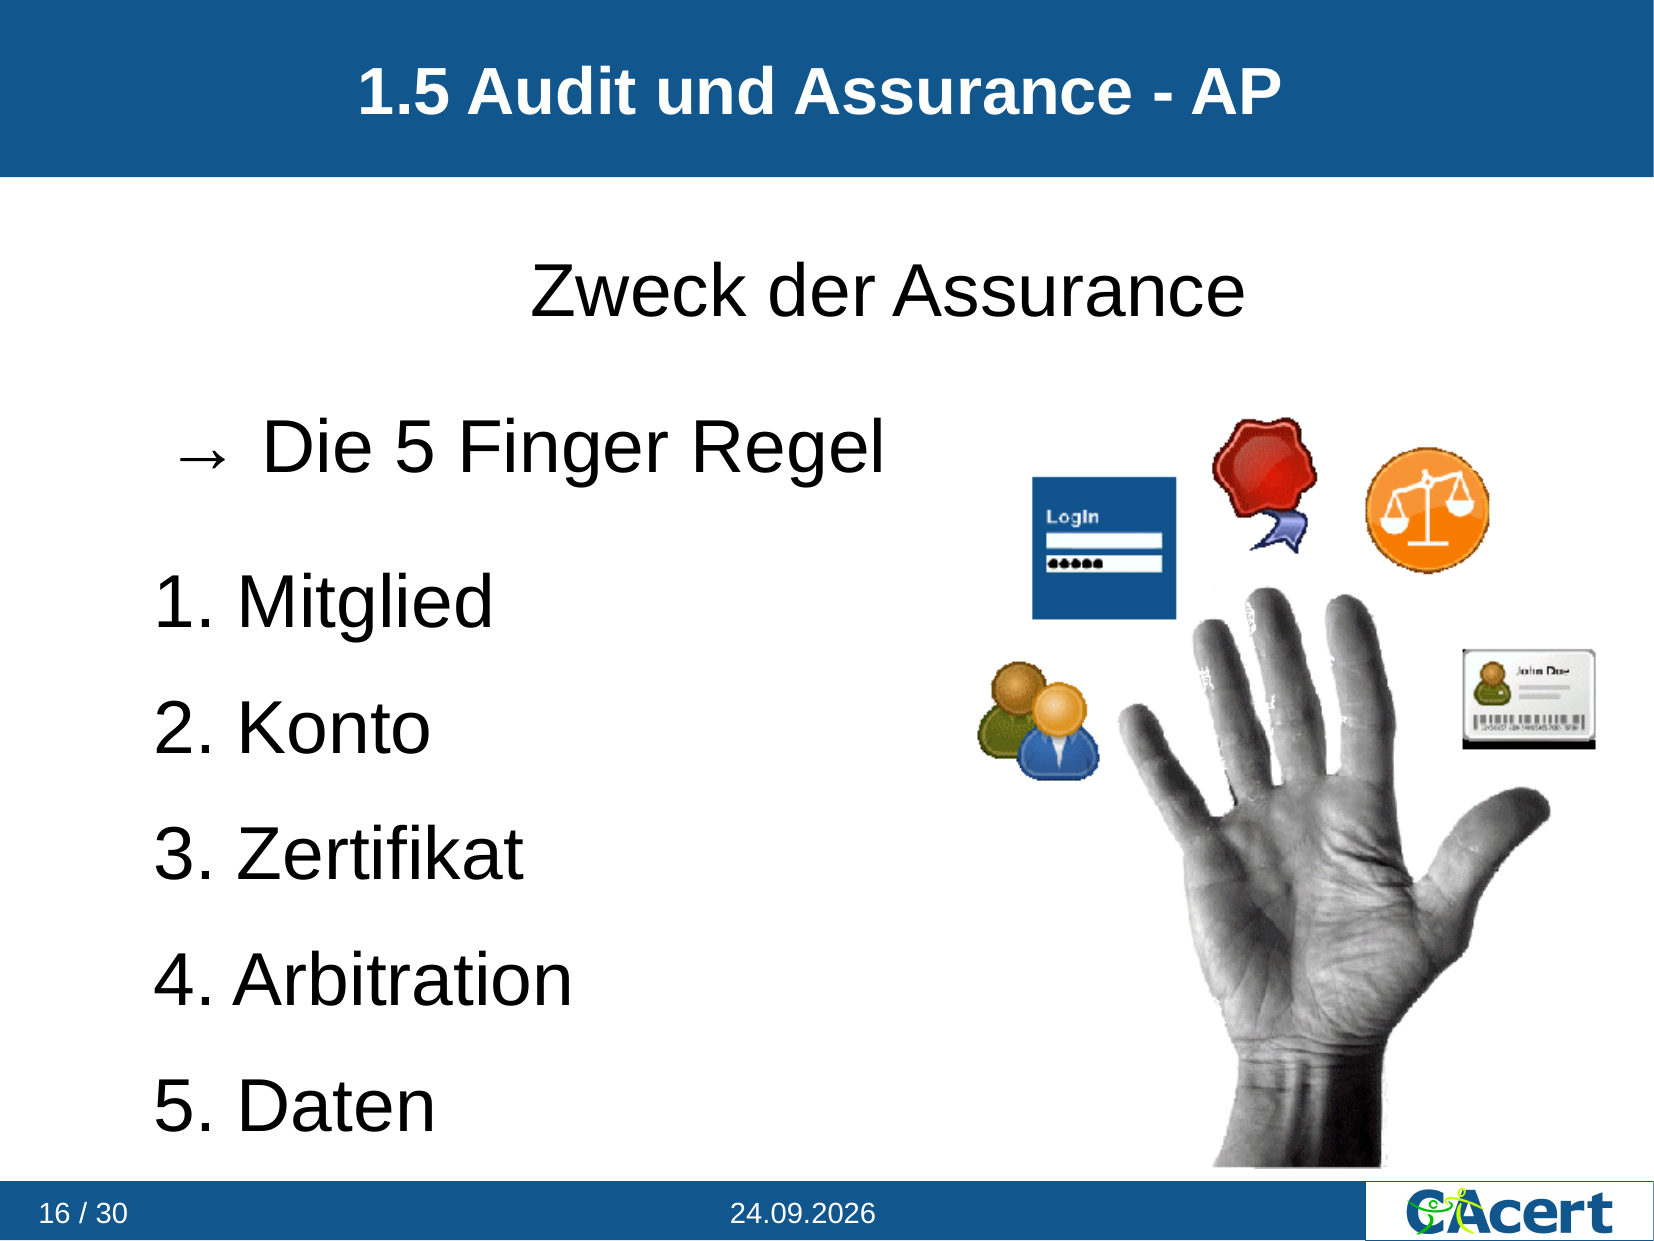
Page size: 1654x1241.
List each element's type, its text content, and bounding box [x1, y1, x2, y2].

picture [1406, 1187, 1613, 1235]
picture [923, 374, 1635, 1169]
title 1.5 Audit und Assurance - AP [76, 17, 1565, 166]
list Zweck der Assurance → Die 5 Finger Regel 1. Mitglied 2. Konto 3. Zertifikat 4. Arbitration 5. Daten [82, 206, 1625, 1106]
